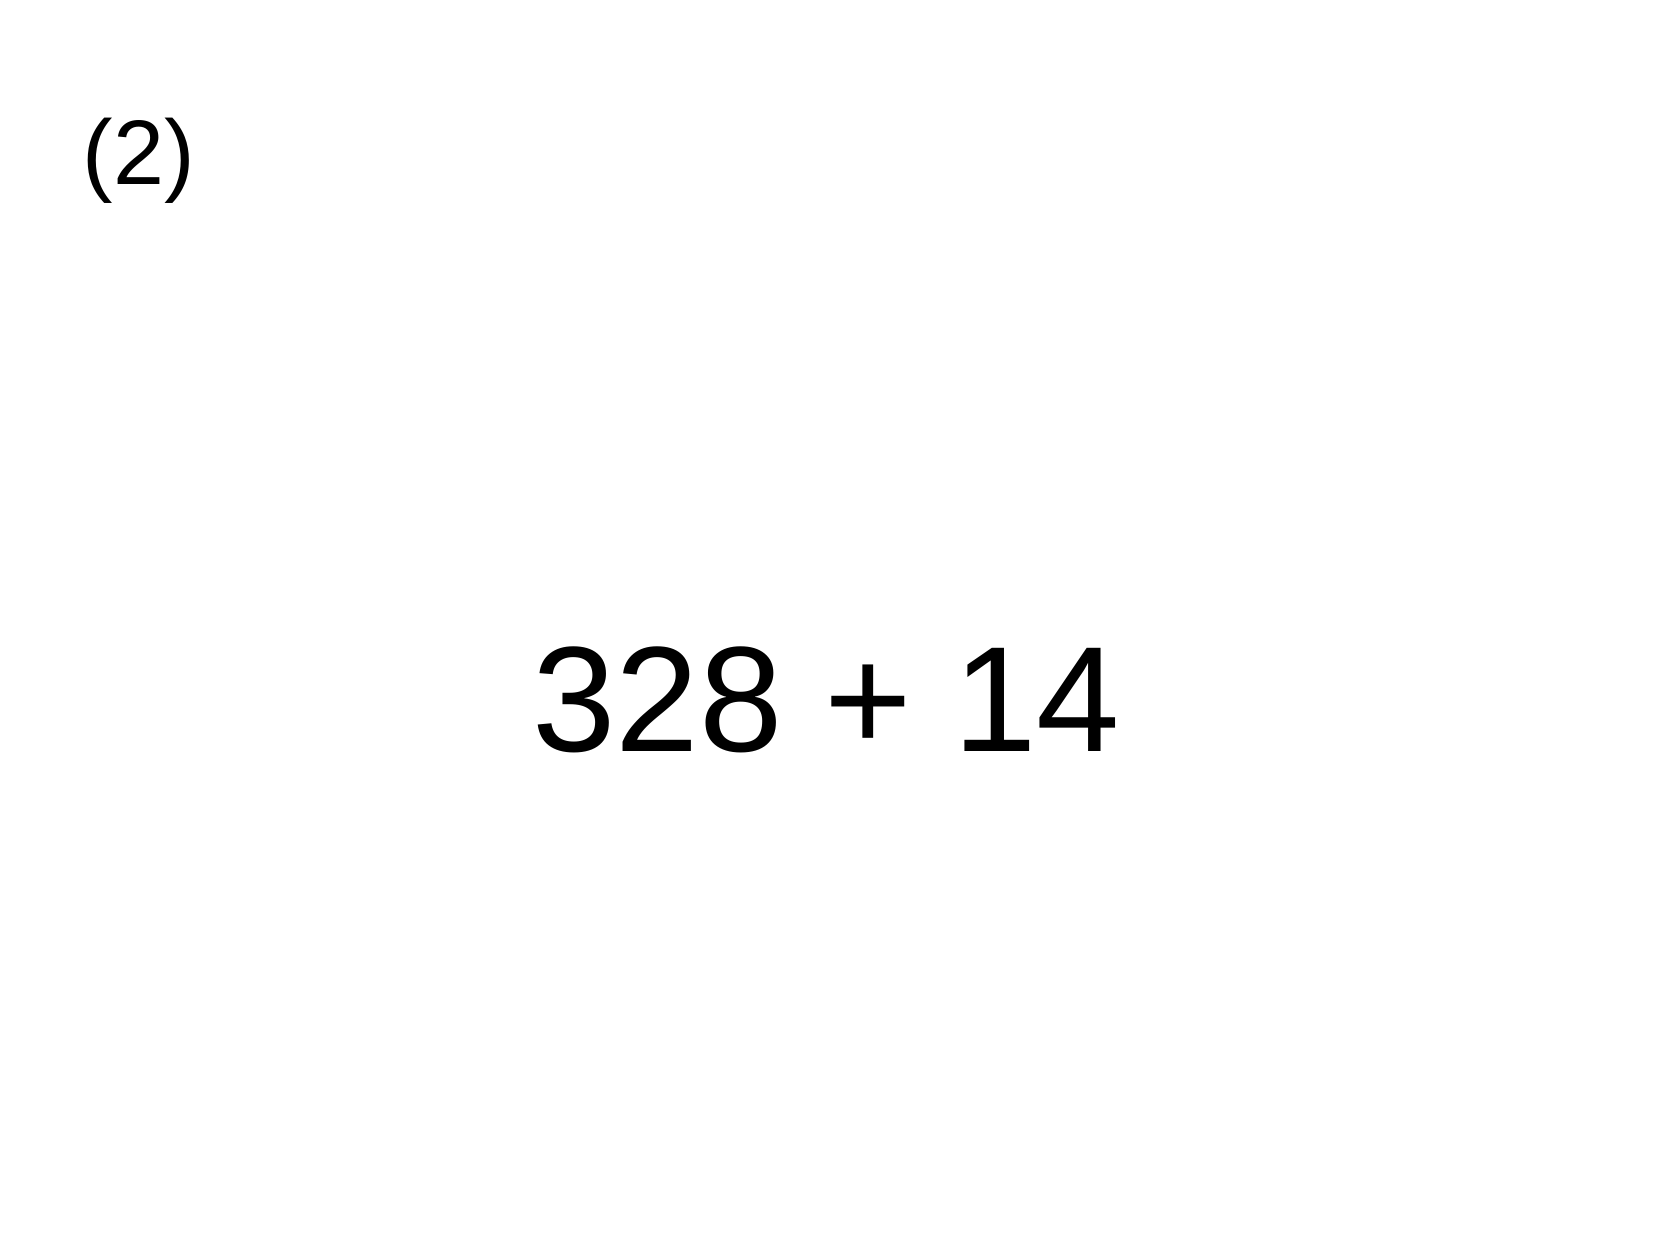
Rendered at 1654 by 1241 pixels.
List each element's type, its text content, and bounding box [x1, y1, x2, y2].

title (2) [82, 56, 1571, 250]
subtitle 328 + 14 [82, 297, 1571, 1102]
